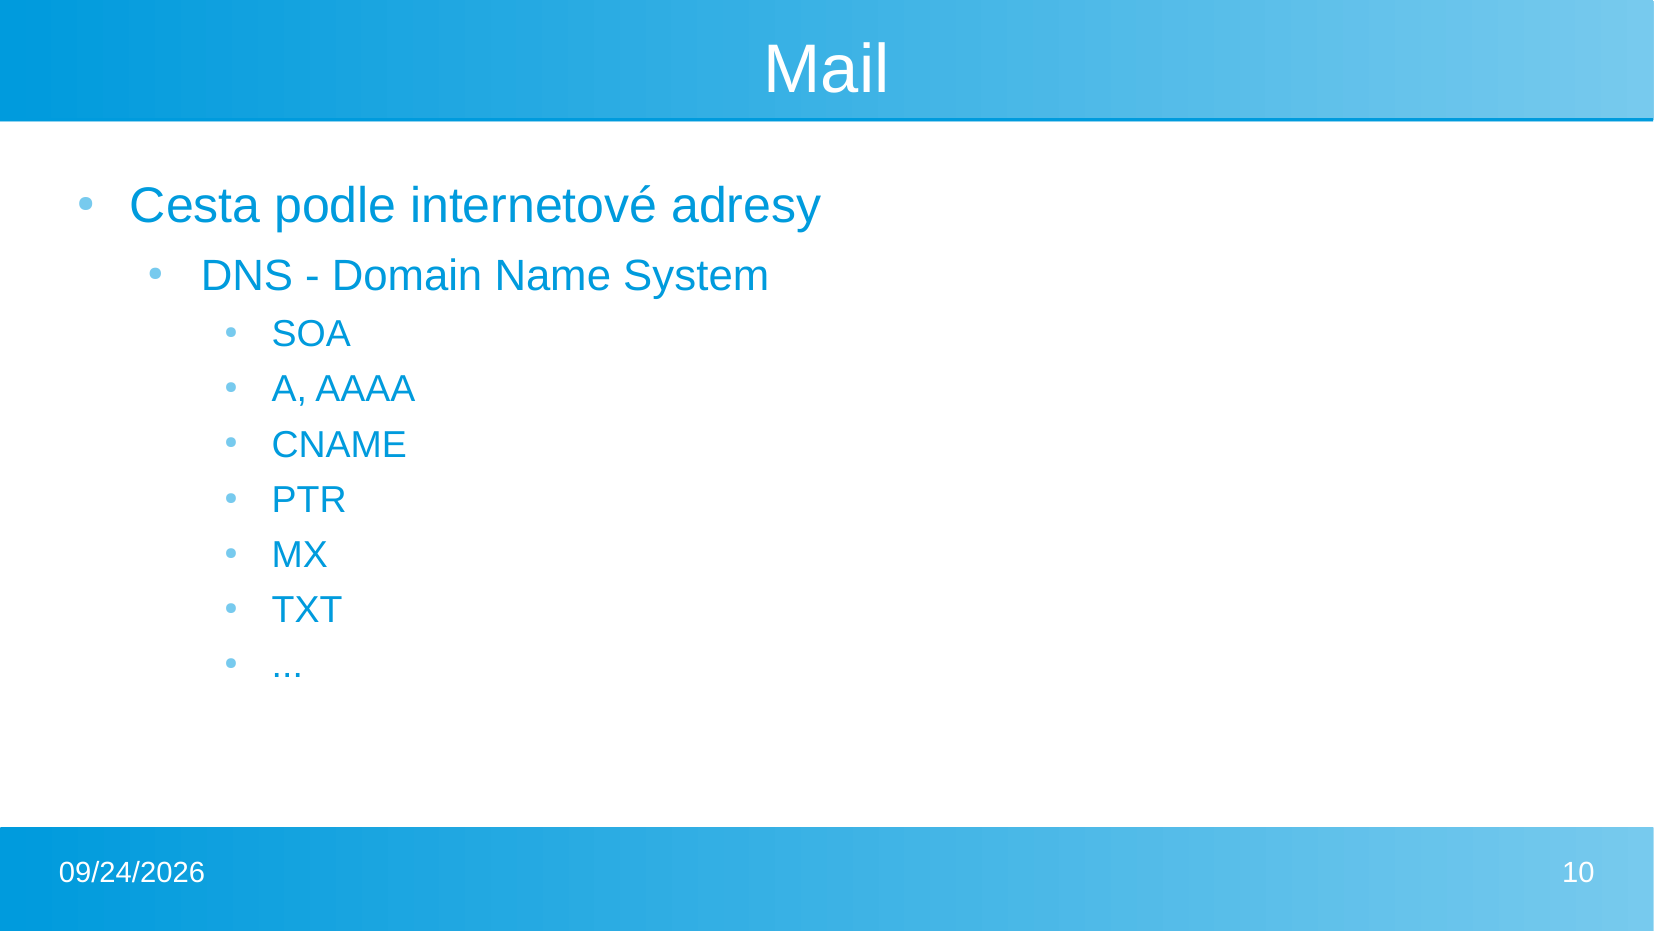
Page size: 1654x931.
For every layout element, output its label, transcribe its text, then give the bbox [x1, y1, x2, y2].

list Cesta podle internetové adresy DNS - Domain Name System SOA A, AAAA CNAME PTR MX TXT ... [59, 177, 1595, 768]
title Mail [59, 29, 1595, 108]
